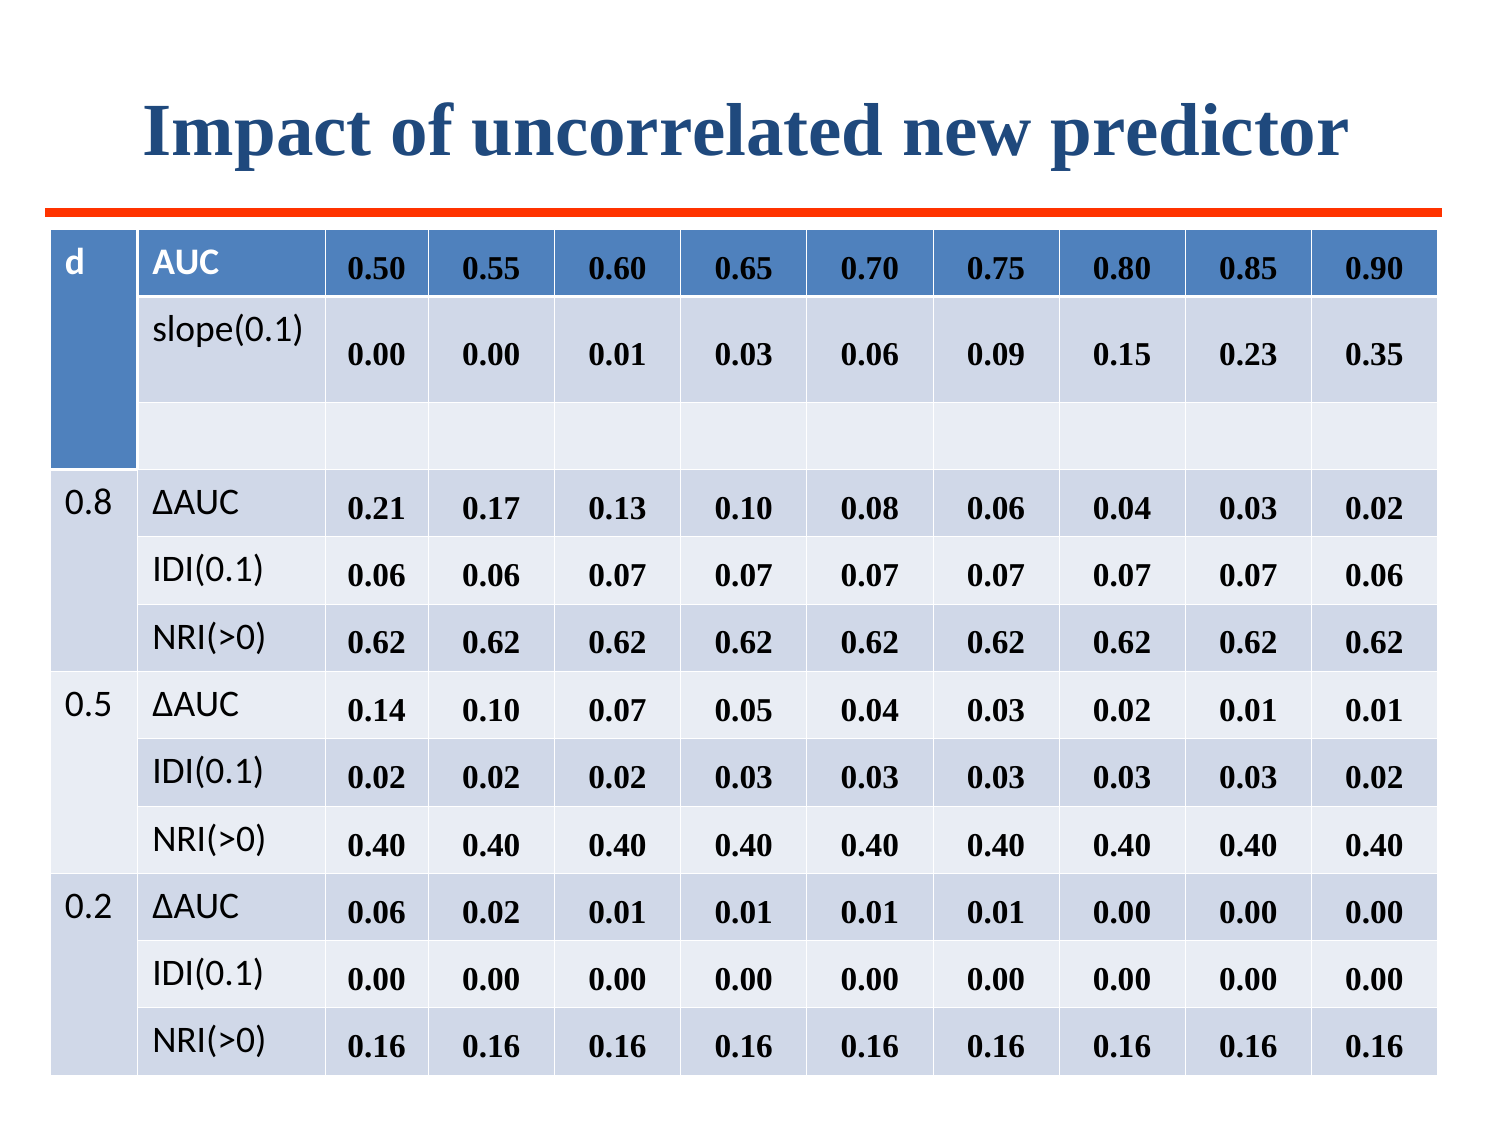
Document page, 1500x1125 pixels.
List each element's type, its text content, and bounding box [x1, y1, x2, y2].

table_cell 0.01 [807, 874, 933, 940]
table_cell 0.04 [1060, 470, 1185, 536]
table_cell 0.09 [934, 298, 1059, 402]
table_cell 0.07 [555, 537, 680, 604]
table_cell 0.16 [934, 1008, 1059, 1075]
table_cell 0.03 [681, 298, 806, 402]
table_cell 0.00 [1312, 941, 1437, 1007]
table_cell 0.2 [51, 874, 137, 1075]
table_cell 0.62 [1186, 605, 1311, 671]
table_cell 0.02 [429, 739, 554, 806]
table_cell 0.00 [807, 941, 933, 1007]
table_cell 0.62 [555, 605, 680, 671]
table_cell 0.21 [326, 470, 428, 536]
table_cell 0.10 [681, 470, 806, 536]
table_cell 0.03 [1186, 470, 1311, 536]
table_cell 0.35 [1312, 298, 1437, 402]
table_cell 0.16 [1186, 1008, 1311, 1075]
table_cell 0.07 [555, 672, 680, 738]
table_cell 0.06 [429, 537, 554, 604]
table_cell IDI(0.1) [138, 941, 325, 1007]
table_cell 0.62 [681, 605, 806, 671]
table_cell 0.06 [1312, 537, 1437, 604]
table_cell 0.40 [681, 807, 806, 873]
table_cell 0.01 [1186, 672, 1311, 738]
table_cell 0.06 [807, 298, 933, 402]
table_cell 0.40 [807, 807, 933, 873]
table_cell NRI(>0) [138, 807, 325, 873]
table_cell 0.15 [1060, 298, 1185, 402]
table_cell 0.00 [1186, 941, 1311, 1007]
table_header 0.55 [429, 230, 554, 295]
table_cell 0.10 [429, 672, 554, 738]
table_cell 0.05 [681, 672, 806, 738]
table_cell 0.03 [807, 739, 933, 806]
table_cell 0.16 [326, 1008, 428, 1075]
table_cell 0.00 [429, 298, 554, 402]
table_cell IDI(0.1) [138, 739, 325, 806]
table_cell 0.40 [326, 807, 428, 873]
table_cell 0.07 [807, 537, 933, 604]
table_cell 0.00 [1186, 874, 1311, 940]
table_cell 0.01 [555, 874, 680, 940]
table_cell 0.62 [326, 605, 428, 671]
table_cell ΔAUC [138, 672, 325, 738]
table_cell 0.03 [1060, 739, 1185, 806]
table_cell [1312, 403, 1437, 469]
table_cell 0.62 [807, 605, 933, 671]
table_cell 0.03 [681, 739, 806, 806]
table_cell 0.40 [1186, 807, 1311, 873]
table_cell [555, 403, 680, 469]
table_cell 0.40 [555, 807, 680, 873]
table_cell NRI(>0) [138, 1008, 325, 1075]
table_cell 0.07 [1060, 537, 1185, 604]
table_cell 0.16 [1060, 1008, 1185, 1075]
table_cell [139, 403, 325, 469]
table_header 0.70 [807, 230, 933, 295]
table_header 0.90 [1312, 230, 1437, 295]
table_header 0.60 [555, 230, 680, 295]
table_cell [934, 403, 1059, 469]
table_cell 0.62 [1312, 605, 1437, 671]
table_cell 0.62 [934, 605, 1059, 671]
table_cell ΔAUC [138, 874, 325, 940]
table_cell 0.04 [807, 672, 933, 738]
table_cell 0.02 [1312, 470, 1437, 536]
table_cell slope(0.1) [139, 298, 325, 402]
table_cell 0.01 [1312, 672, 1437, 738]
table_cell 0.00 [429, 941, 554, 1007]
table_cell 0.03 [934, 672, 1059, 738]
table_cell 0.17 [429, 470, 554, 536]
table_cell [429, 403, 554, 469]
table_cell 0.00 [1060, 941, 1185, 1007]
table_cell 0.00 [934, 941, 1059, 1007]
table_cell [1060, 403, 1185, 469]
table_cell 0.00 [555, 941, 680, 1007]
table_cell IDI(0.1) [138, 537, 325, 604]
table_cell 0.40 [1060, 807, 1185, 873]
table_cell 0.02 [429, 874, 554, 940]
table_cell 0.40 [429, 807, 554, 873]
table_cell 0.23 [1186, 298, 1311, 402]
table_cell [807, 403, 933, 469]
table_cell 0.62 [1060, 605, 1185, 671]
table_cell 0.06 [326, 874, 428, 940]
table_cell 0.16 [1312, 1008, 1437, 1075]
table_cell 0.00 [1060, 874, 1185, 940]
table_cell 0.03 [934, 739, 1059, 806]
table_cell 0.5 [51, 672, 137, 873]
table_cell 0.13 [555, 470, 680, 536]
table_cell 0.03 [1186, 739, 1311, 806]
table_cell 0.00 [1312, 874, 1437, 940]
table_header 0.85 [1186, 230, 1311, 295]
table_cell 0.40 [1312, 807, 1437, 873]
table_cell 0.07 [1186, 537, 1311, 604]
table_cell 0.00 [681, 941, 806, 1007]
table_cell 0.16 [555, 1008, 680, 1075]
table_cell 0.16 [807, 1008, 933, 1075]
text_box Impact of uncorrelated new predictor [99, 37, 1413, 208]
table_cell 0.00 [326, 298, 428, 402]
table_header 0.75 [934, 230, 1059, 295]
table_cell [326, 403, 428, 469]
table_cell 0.01 [555, 298, 680, 402]
table_cell 0.14 [326, 672, 428, 738]
table_header 0.80 [1060, 230, 1185, 295]
table_cell 0.06 [934, 470, 1059, 536]
table_cell [1186, 403, 1311, 469]
table_cell 0.06 [326, 537, 428, 604]
table_cell 0.16 [681, 1008, 806, 1075]
table_cell 0.02 [1060, 672, 1185, 738]
table_cell 0.02 [555, 739, 680, 806]
table_cell 0.16 [429, 1008, 554, 1075]
table_cell 0.01 [934, 874, 1059, 940]
table_cell 0.02 [326, 739, 428, 806]
table_cell 0.08 [807, 470, 933, 536]
table_header 0.50 [326, 230, 428, 295]
table_header 0.65 [681, 230, 806, 295]
table_cell 0.40 [934, 807, 1059, 873]
table_cell 0.00 [326, 941, 428, 1007]
table_cell NRI(>0) [138, 605, 325, 671]
table_header AUC [139, 230, 325, 295]
table_cell ΔAUC [138, 470, 325, 536]
table_cell 0.07 [934, 537, 1059, 604]
table_cell [681, 403, 806, 469]
table_cell 0.02 [1312, 739, 1437, 806]
table_cell 0.62 [429, 605, 554, 671]
table_header d [51, 230, 136, 468]
table_cell 0.01 [681, 874, 806, 940]
table_cell 0.8 [51, 471, 137, 671]
table_cell 0.07 [681, 537, 806, 604]
